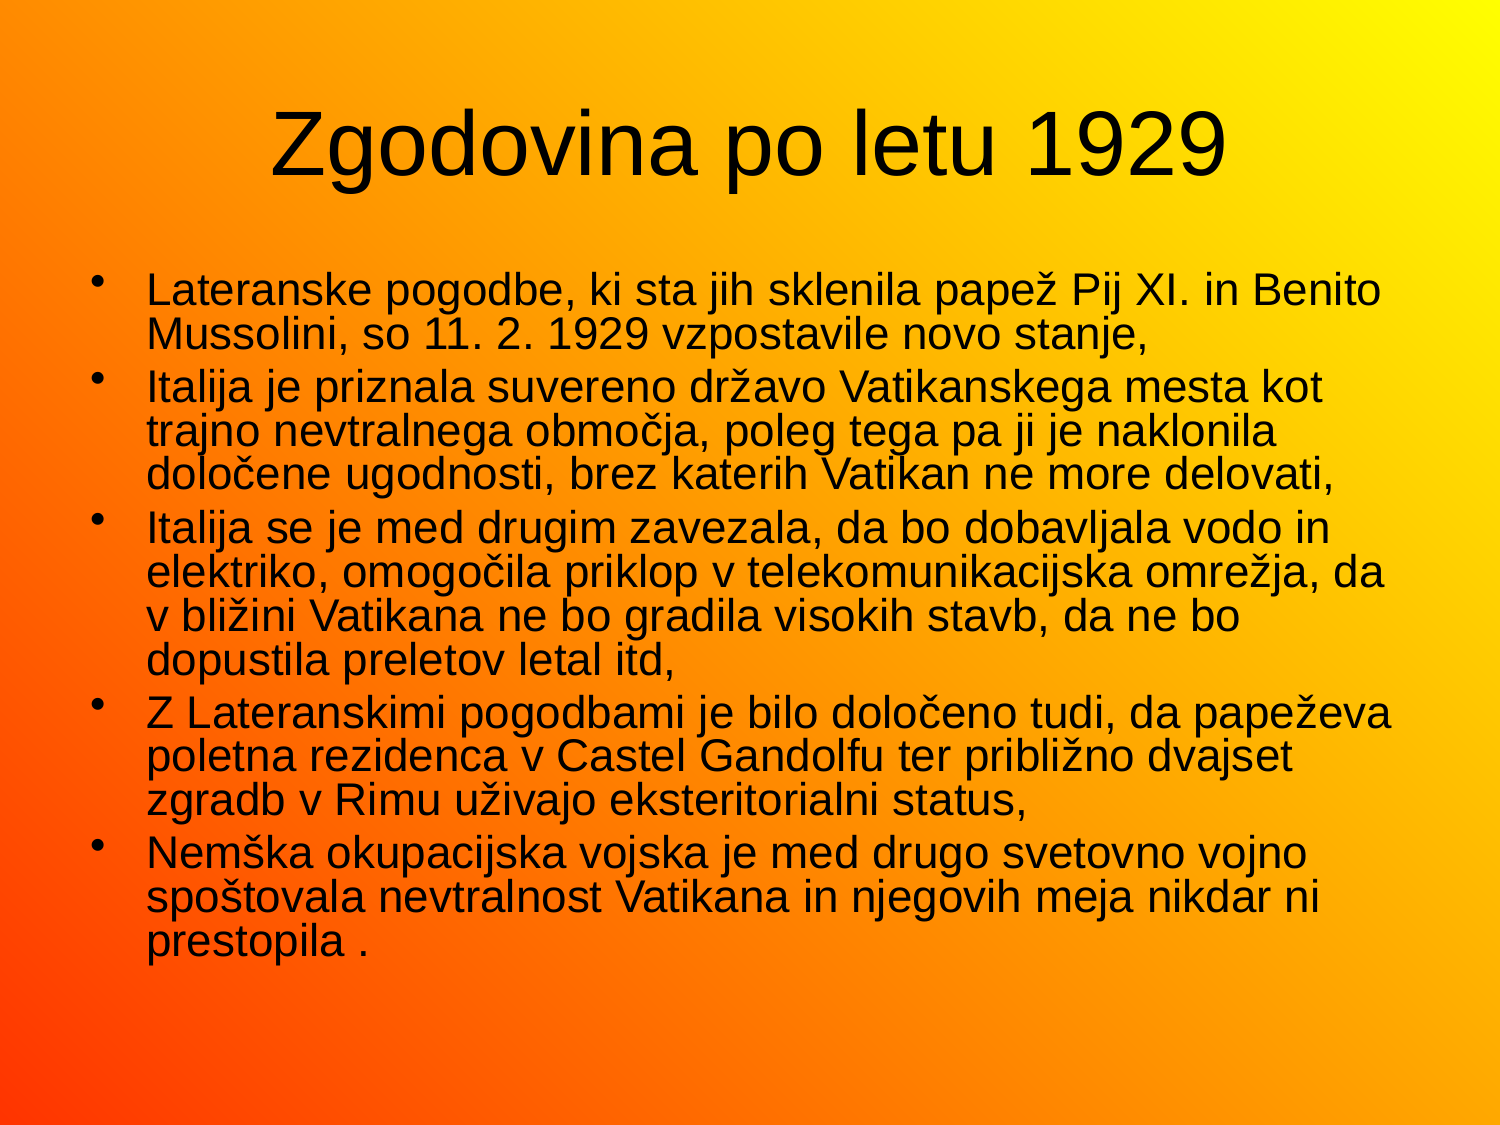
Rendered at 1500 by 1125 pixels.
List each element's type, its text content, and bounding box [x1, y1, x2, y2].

list Lateranske pogodbe, ki sta jih sklenila papež Pij XI. in Benito Mussolini, so 11. 2. 1929 vzpostavile novo stanje, Italija je priznala suvereno državo Vatikanskega mesta kot trajno nevtralnega območja, poleg tega pa ji je naklonila določene ugodnosti, brez katerih Vatikan ne more delovati, Italija se je med drugim zavezala, da bo dobavljala vodo in elektriko, omogočila priklop v telekomunikacijska omrežja, da v bližini Vatikana ne bo gradila visokih stavb, da ne bo dopustila preletov letal itd, Z Lateranskimi pogodbami je bilo določeno tudi, da papeževa poletna rezidenca v Castel Gandolfu ter približno dvajset zgradb v Rimu uživajo eksteritorialni status, Nemška okupacijska vojska je med drugo svetovno vojno spoštovala nevtralnost Vatikana in njegovih meja nikdar ni prestopila . [75, 262, 1425, 1005]
title Zgodovina po letu 1929 [75, 45, 1425, 233]
